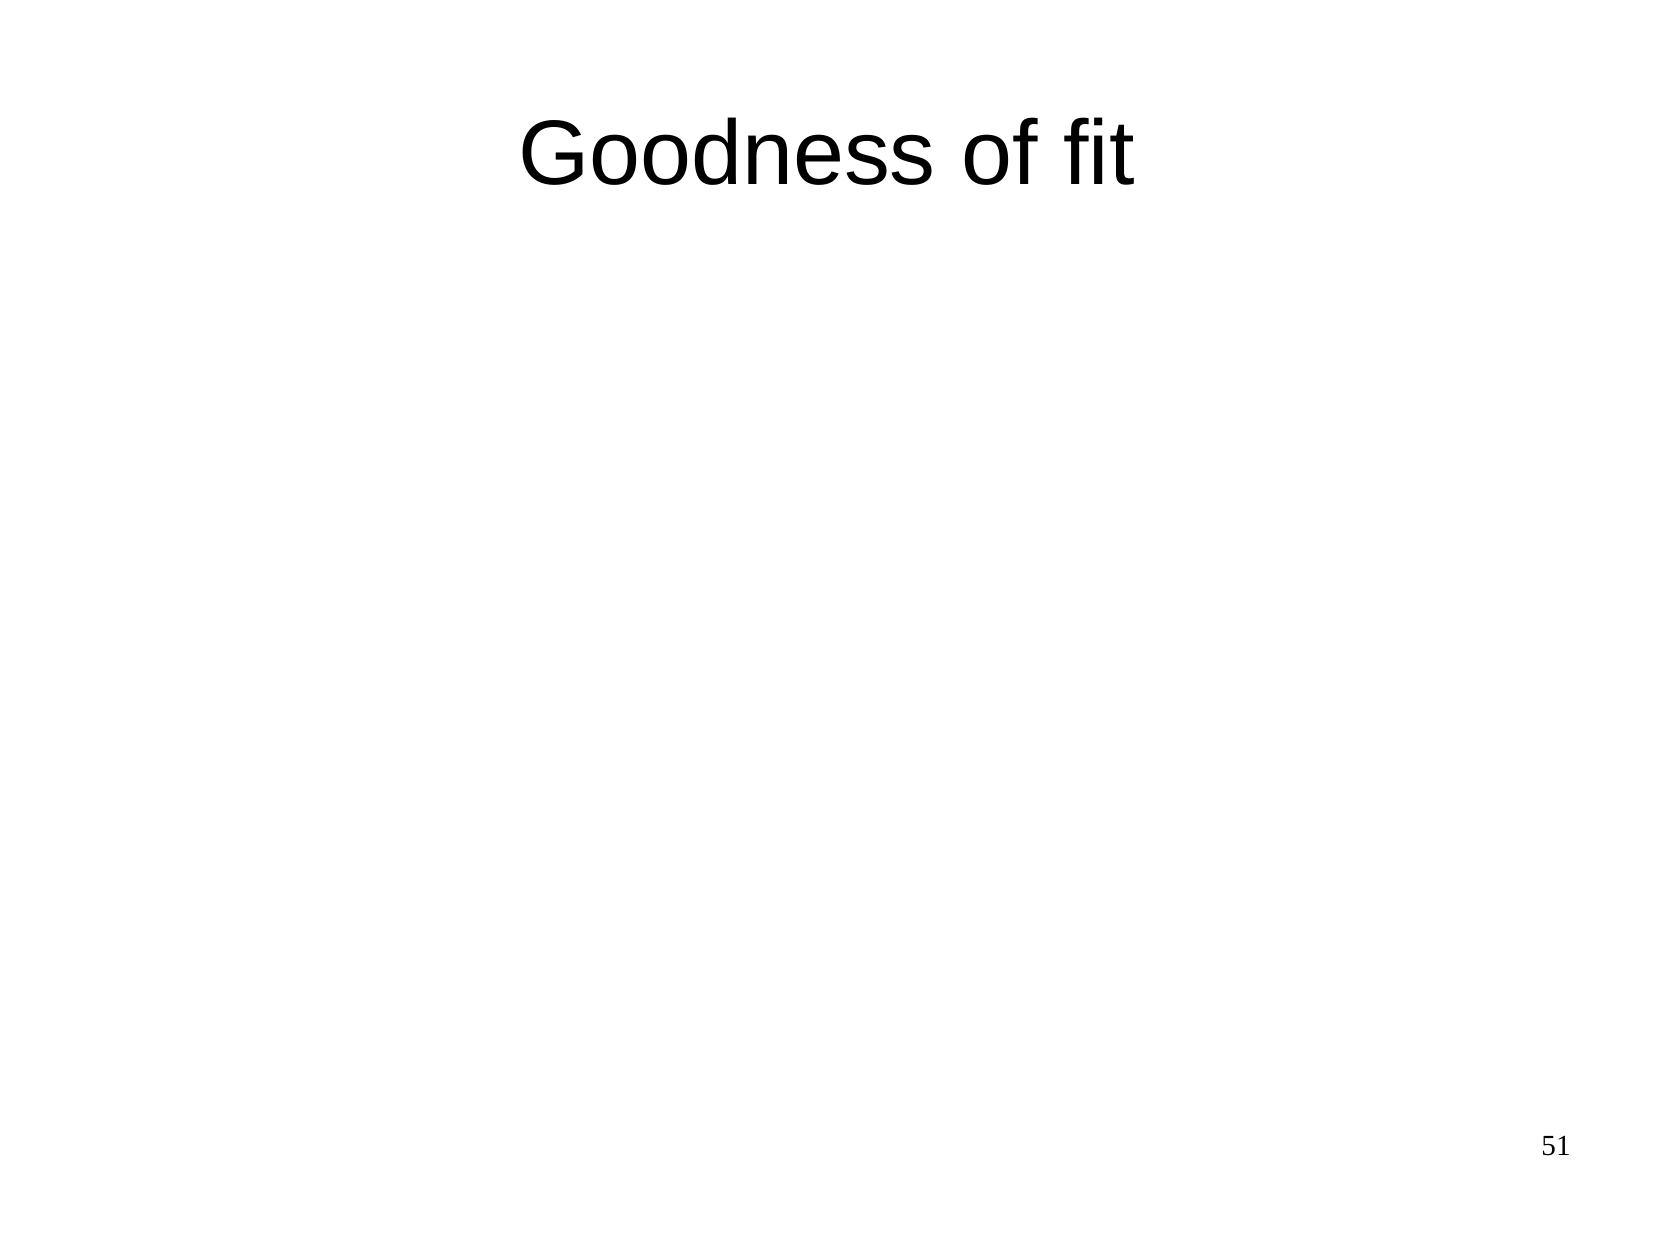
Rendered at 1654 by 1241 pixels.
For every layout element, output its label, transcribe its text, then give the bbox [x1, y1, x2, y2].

title Goodness of fit [82, 56, 1571, 250]
